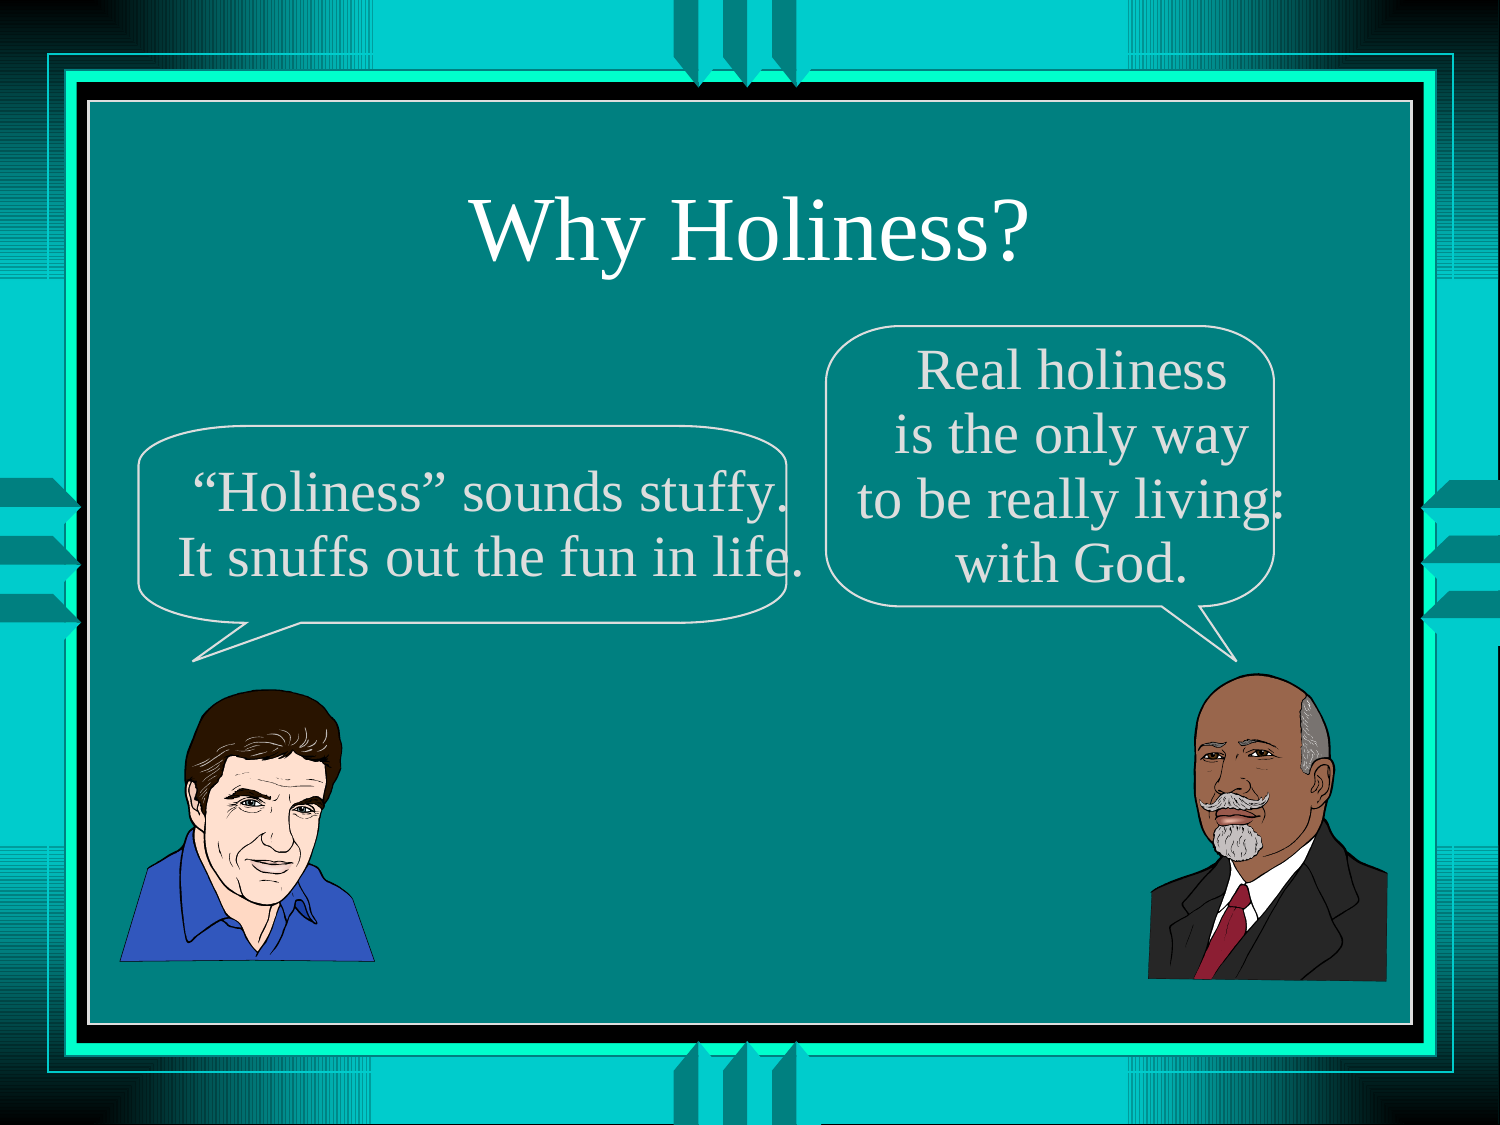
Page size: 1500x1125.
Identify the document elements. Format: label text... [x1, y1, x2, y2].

text_box Real holiness is the only way to be really living: with God. [826, 326, 1274, 662]
text_box [88, 101, 1412, 1024]
title Why Holiness? [112, 99, 1388, 288]
picture [1148, 672, 1388, 982]
text_box “Holiness” sounds stuffy. It snuffs out the fun in life. [138, 425, 787, 662]
picture [119, 689, 376, 962]
